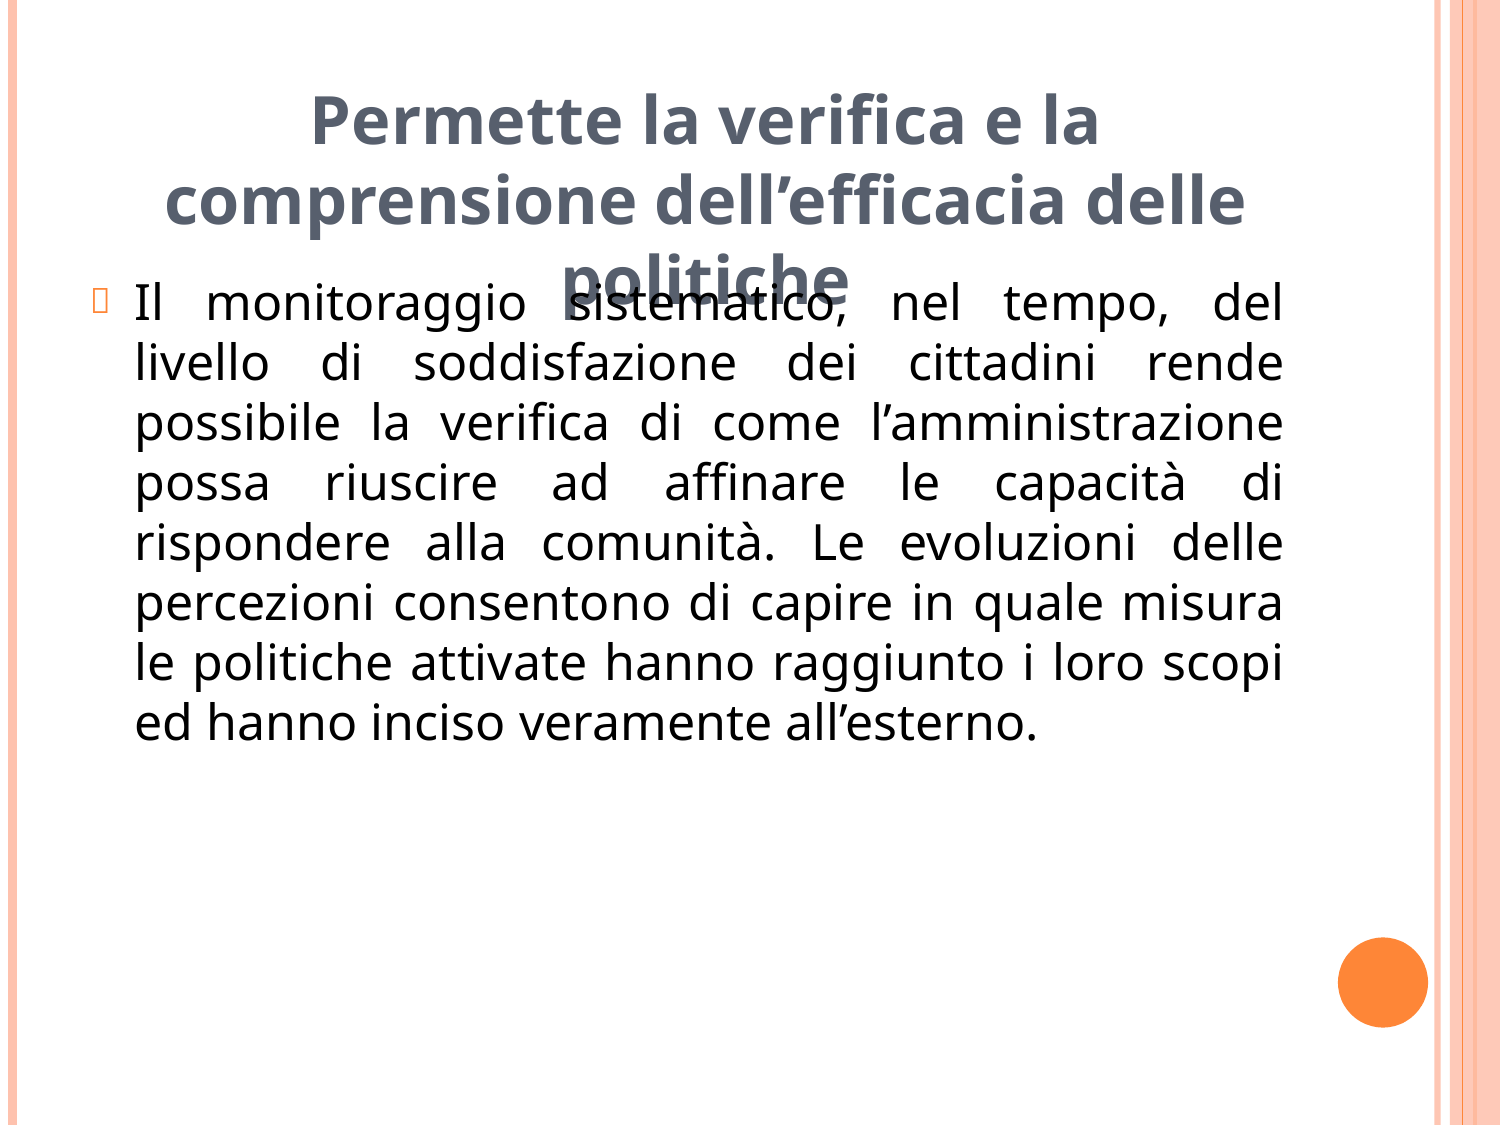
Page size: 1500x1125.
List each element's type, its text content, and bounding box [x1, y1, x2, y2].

list Il monitoraggio sistematico, nel tempo, del livello di soddisfazione dei cittadini rende possibile la verifica di come l’amministrazione possa riuscire ad affinare le capacità di rispondere alla comunità. Le evoluzioni delle percezioni consentono di capire in quale misura le politiche attivate hanno raggiunto i loro scopi ed hanno inciso veramente all’esterno. [75, 262, 1300, 1062]
title Permette la verifica e la comprensione dell’efficacia delle politiche [93, 70, 1319, 258]
